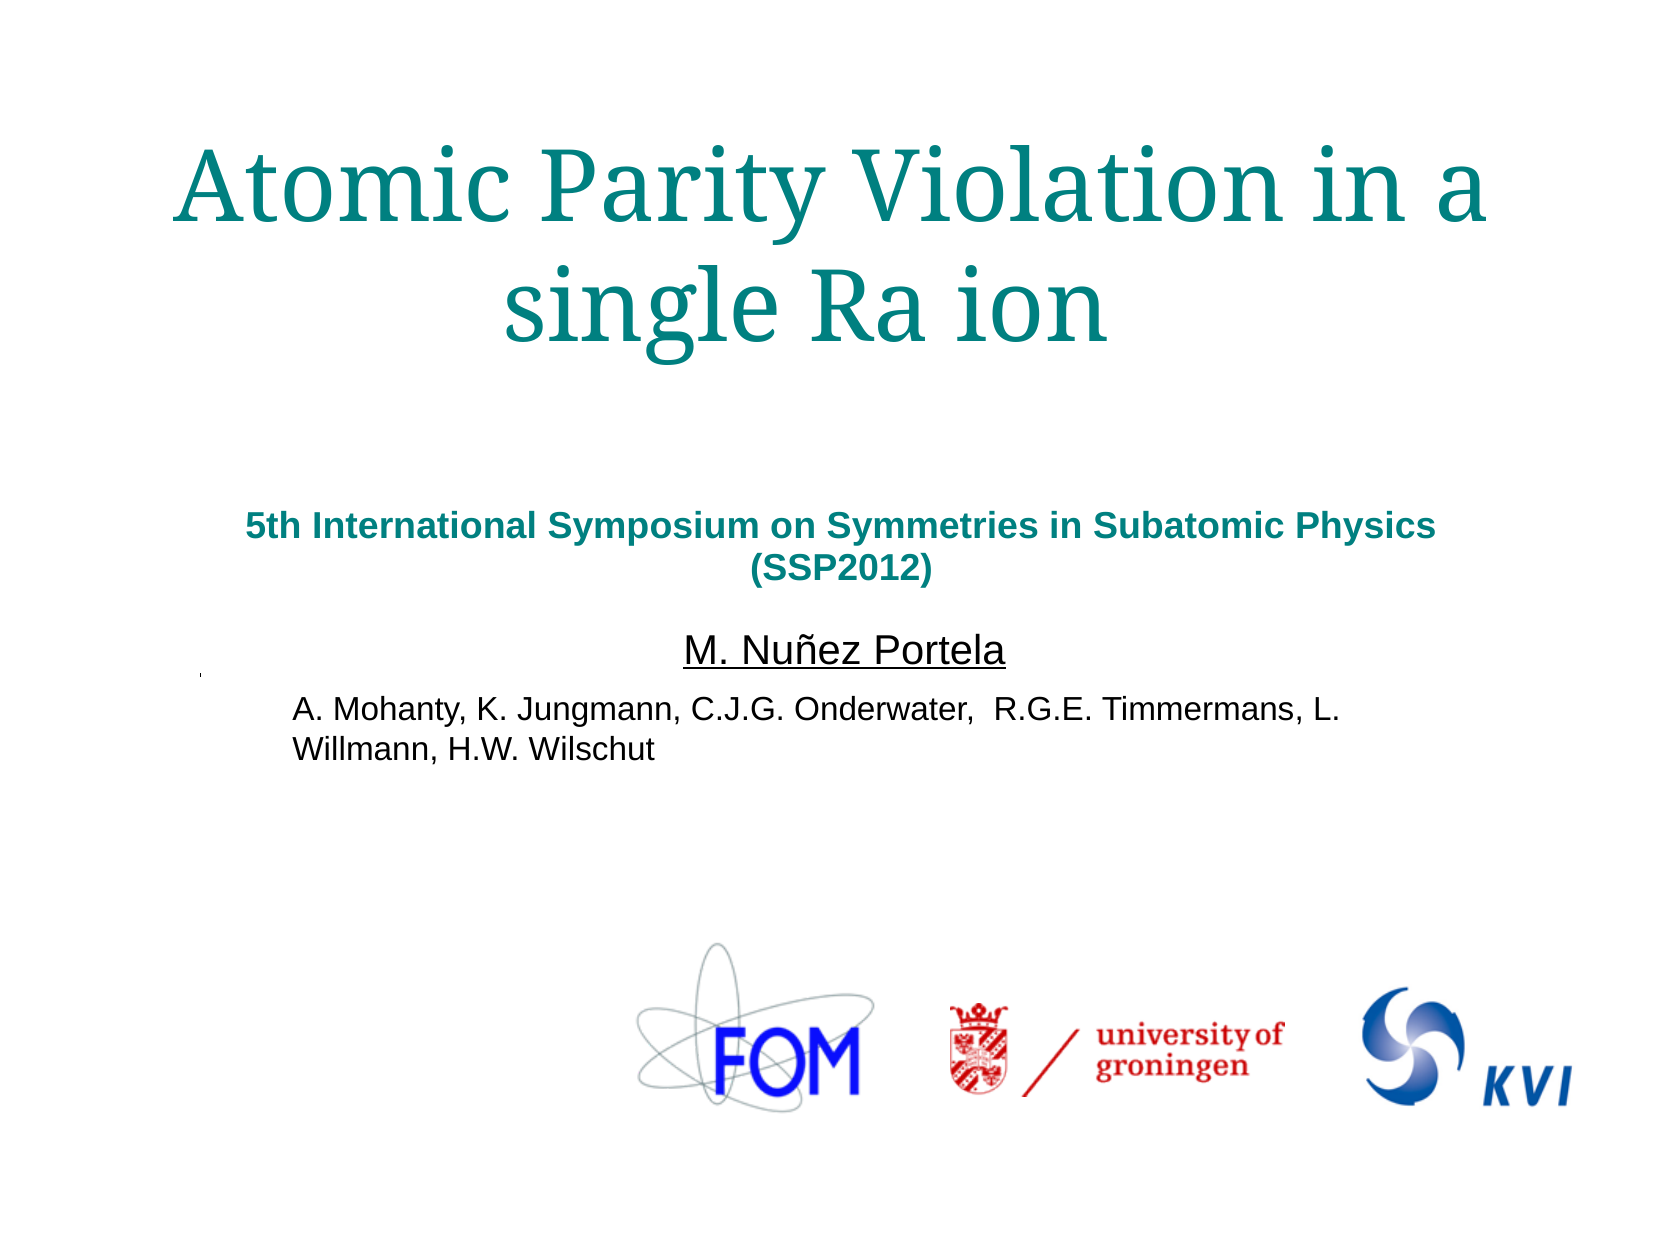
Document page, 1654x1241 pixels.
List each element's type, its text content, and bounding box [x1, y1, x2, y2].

text_box M. Nuñez Portela A. Mohanty, K. Jungmann, C.J.G. Onderwater, R.G.E. Timmermans, L. Willmann, H.W. Wilschut [277, 615, 1424, 776]
picture [625, 937, 884, 1126]
picture [950, 1003, 1285, 1097]
picture [1355, 981, 1577, 1114]
title Atomic Parity Violation in a single Ra ion [88, 113, 1577, 369]
text_box 5th International Symposium on Symmetries in Subatomic Physics (SSP2012) [206, 497, 1477, 599]
